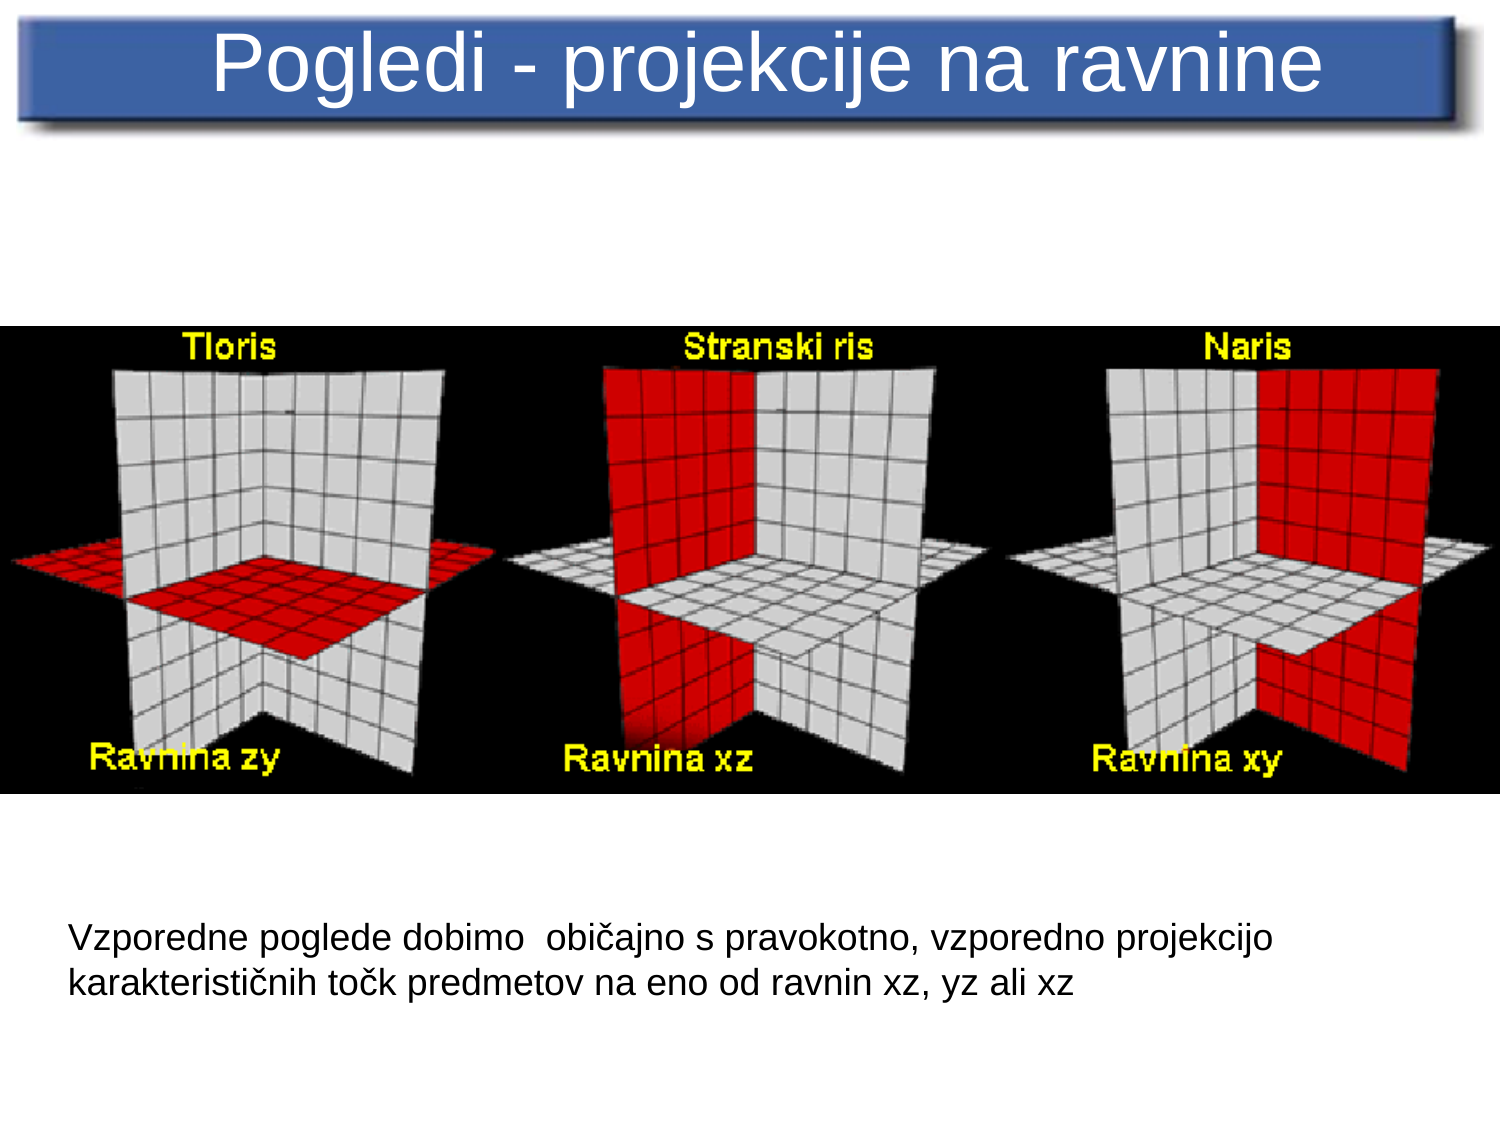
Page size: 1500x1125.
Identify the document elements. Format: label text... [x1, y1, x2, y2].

picture [16, 13, 1484, 141]
text_box Pogledi - projekcije na ravnine [195, 0, 1341, 116]
text_box Vzporedne poglede dobimo običajno s pravokotno, vzporedno projekcijo karakterističnih točk predmetov na eno od ravnin xz, yz ali xz [53, 904, 1412, 1011]
picture [0, 326, 1500, 794]
